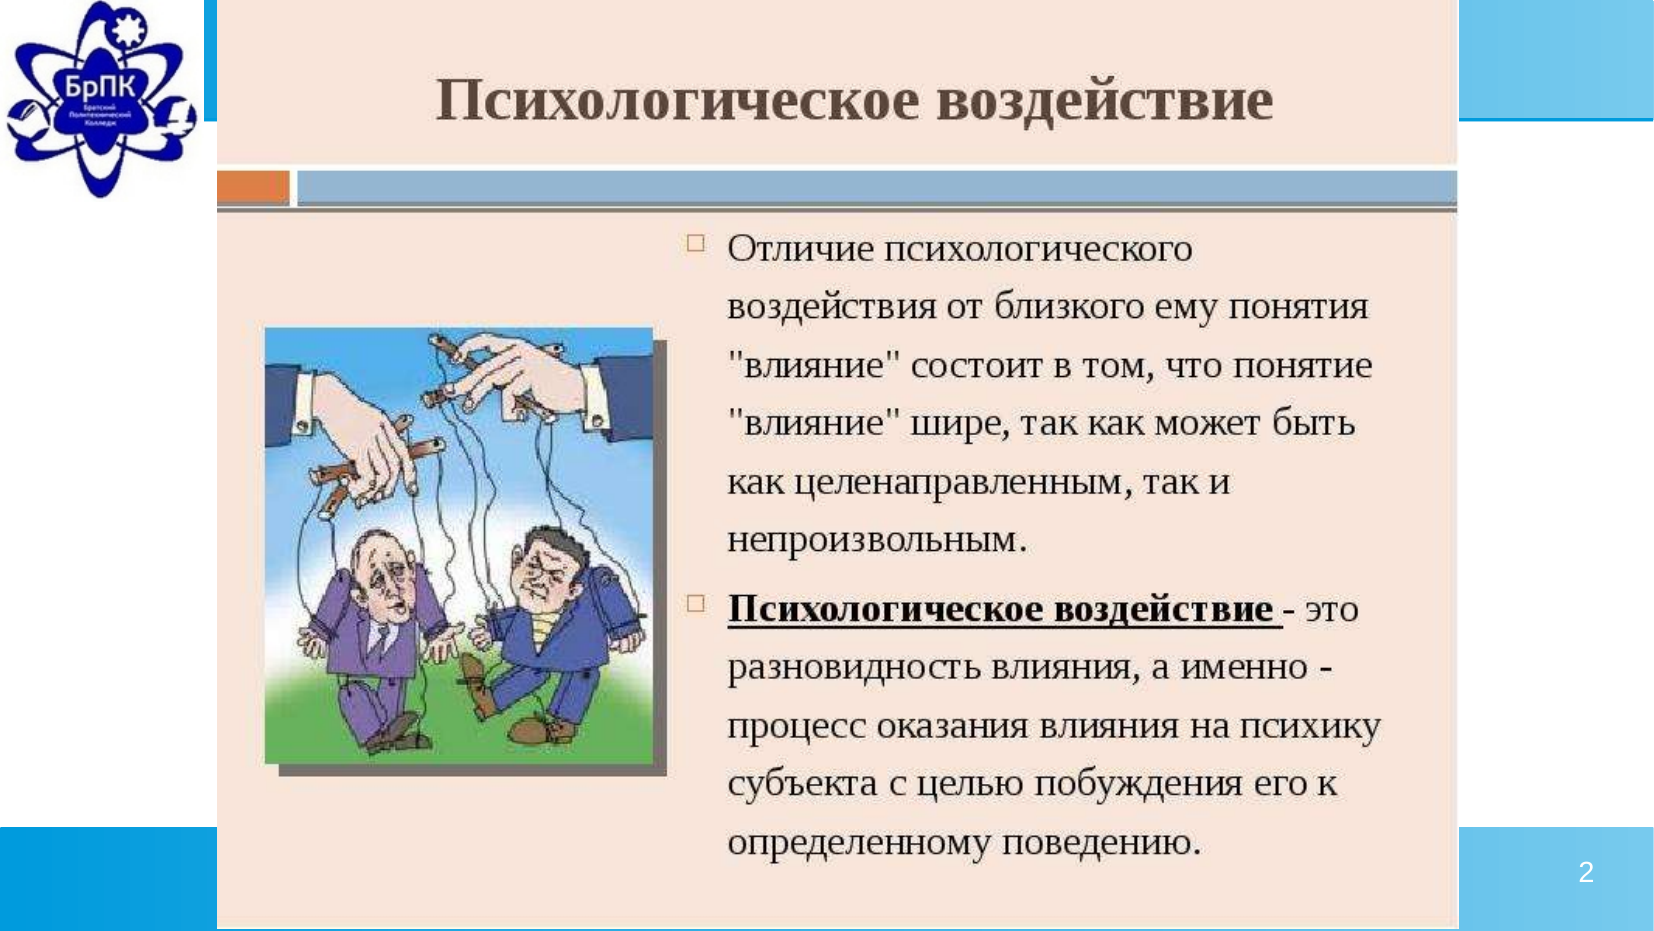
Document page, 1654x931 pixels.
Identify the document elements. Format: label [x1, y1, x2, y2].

picture [0, 0, 204, 202]
picture [217, 0, 1459, 929]
